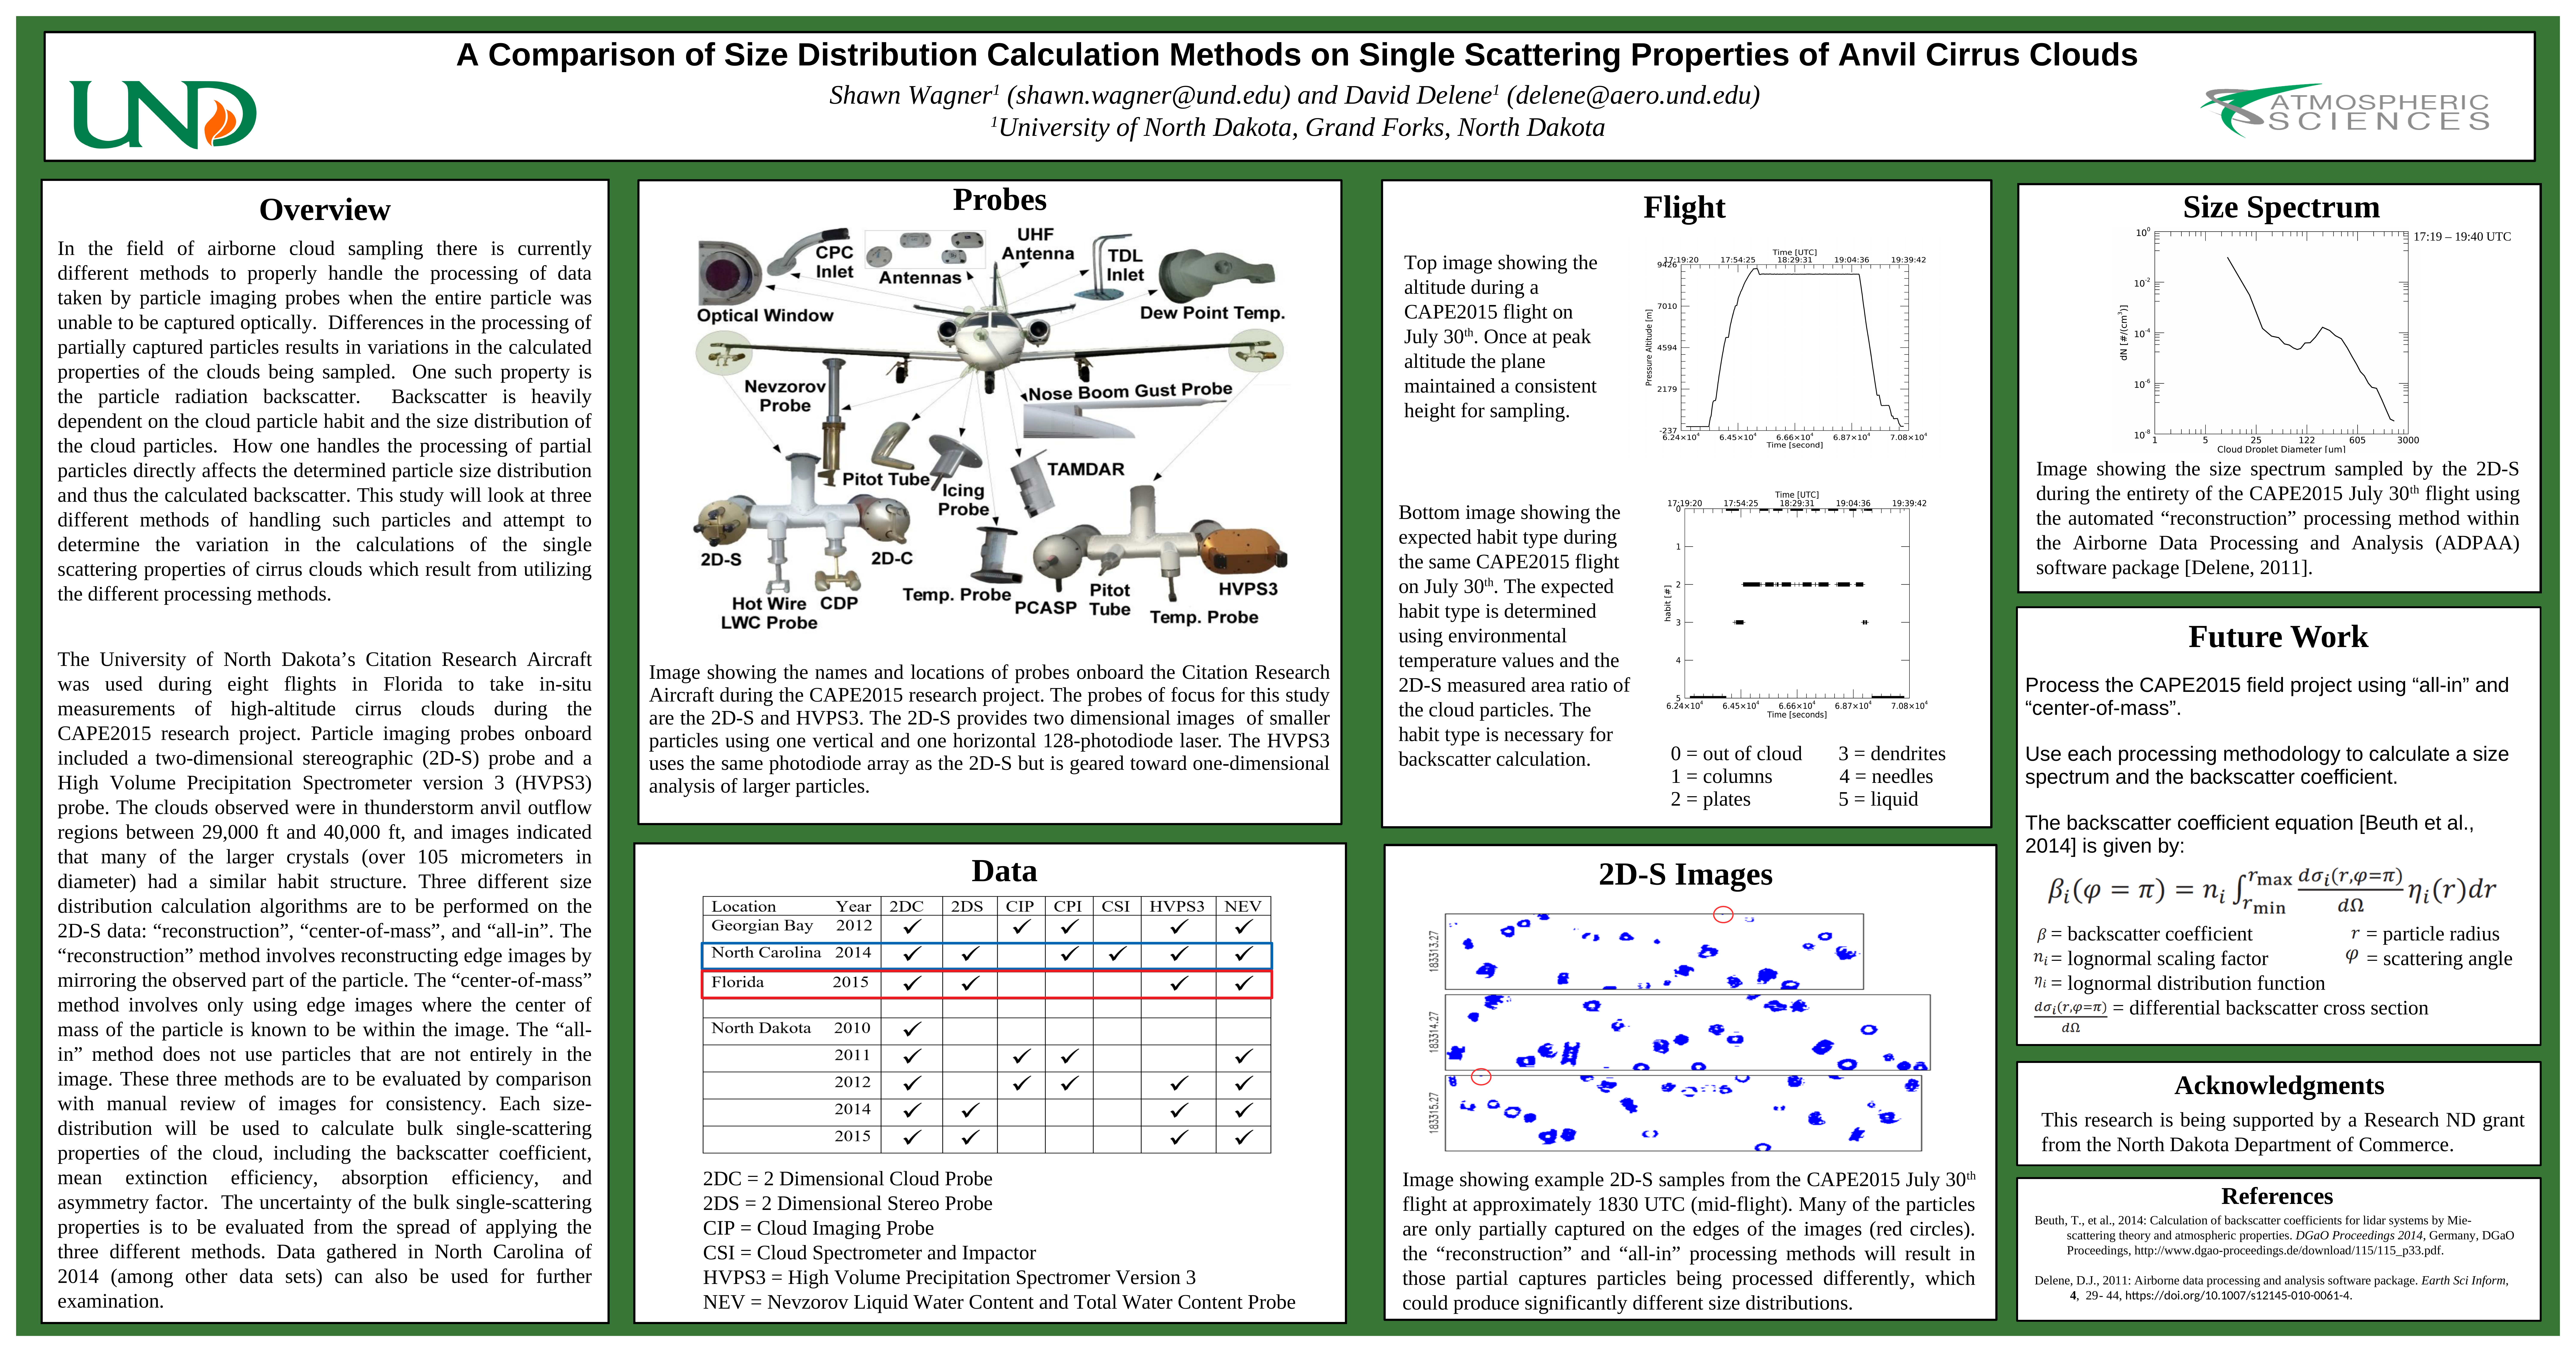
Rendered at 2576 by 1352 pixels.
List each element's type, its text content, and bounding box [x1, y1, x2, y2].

picture [1617, 475, 1957, 731]
text_box Shawn Wagner1 (shawn.wagner@und.edu) and David Delene1 (delene@aero.und.edu) 1University of North Dakota, Grand Forks, North Dakota [53, 75, 2544, 533]
text_box Top image showing the altitude during a CAPE2015 flight on July 30th. Once at peak altitude the plane maintained a consistent height for sampling. [1400, 246, 1608, 449]
picture [2032, 1000, 2109, 1034]
text_box [2017, 656, 2541, 1045]
text_box [2017, 1178, 2541, 1321]
text_box 2D-S Images [1595, 854, 1815, 906]
text_box Bottom image showing the expected habit type during the same CAPE2015 flight on July 30th. The expected habit type is determined using environmental temperature values and the 2D-S measured area ratio of the cloud particles. The habit type is necessary for backscatter calculation. [1394, 496, 1636, 814]
picture [2349, 928, 2362, 940]
text_box A Comparison of Size Distribution Calculation Methods on Single Scattering Properties of Anvil Cirrus Clouds [44, 28, 2553, 92]
text_box Size Spectrum [2180, 187, 2396, 227]
picture [2035, 859, 2508, 916]
picture [693, 891, 1276, 1158]
picture [69, 80, 258, 149]
picture [1715, 911, 1732, 922]
picture [691, 215, 1300, 634]
text_box Image showing the names and locations of probes onboard the Citation Research Aircraft during the CAPE2015 research project. The probes of focus for this study are the 2D-S and HVPS3. The 2D-S provides two dimensional images of smaller particles using one vertical and one horizontal 128-photodiode laser. The HVPS3 uses the same photodiode array as the 2D-S but is geared toward one-dimensional analysis of larger particles. [638, 180, 1341, 824]
picture [2345, 948, 2360, 964]
text_box Overview In the field of airborne cloud sampling there is currently different methods to properly handle the processing of data taken by particle imaging probes when the entire particle was unable to be captured optically. Differences in the processing of partially captured particles results in variations in the calculated properties of the clouds being sampled. One such property is the particle radiation backscatter. Backscatter is heavily dependent on the cloud particle habit and the size distribution of the cloud particles. How one handles the processing of partial particles directly affects the determined particle size distribution and thus the calculated backscatter. This study will look at three different methods of handling such particles and attempt to determine the variation in the calculations of the single scattering properties of cirrus clouds which result from utilizing the different processing methods. The University of North Dakota’s Citation Research Aircraft was used during eight flights in Florida to take in-situ measurements of high-altitude cirrus clouds during the CAPE2015 research project. Particle imaging probes onboard included a two-dimensional stereographic (2D-S) probe and a High Volume Precipitation Spectrometer version 3 (HVPS3) probe. The clouds observed were in thunderstorm anvil outflow regions between 29,000 ft and 40,000 ft, and images indicated that many of the larger crystals (over 105 micrometers in diameter) had a similar habit structure. Three different size distribution calculation algorithms are to be performed on the 2D-S data: “reconstruction”, “center-of-mass”, and “all-in”. The “reconstruction” method involves reconstructing edge images by mirroring the observed part of the particle. The “center-of-mass” method involves only using edge images where the center of mass of the particle is known to be within the image. The “all-in” method does not use particles that are not entirely in the image. These three methods are to be evaluated by comparison with manual review of images for consistency. Each size-distribution will be used to calculate bulk single-scattering properties of the cloud, including the backscatter coefficient, mean extinction efficiency, absorption efficiency, and asymmetry factor. The uncertainty of the bulk single-scattering properties is to be evaluated from the spread of applying the three different methods. Data gathered in North Carolina of 2014 (among other data sets) can also be used for further examination. [41, 180, 609, 1323]
picture [1612, 235, 1957, 460]
text_box [1382, 533, 1991, 828]
text_box 17:19 – 19:40 UTC [2409, 225, 2517, 246]
text_box [2018, 184, 2541, 593]
text_box Acknowledgments [2171, 1069, 2400, 1102]
text_box [1385, 845, 1997, 1320]
picture [2193, 81, 2509, 148]
text_box Image showing the size spectrum sampled by the 2D-S during the entirety of the CAPE2015 July 30th flight using the automated “reconstruction” processing method within the Airborne Data Processing and Analysis (ADPAA) software package [Delene, 2011]. [2032, 452, 2525, 581]
text_box Flight [1640, 187, 1742, 235]
text_box Future Work [2017, 617, 2541, 656]
text_box 0 = out of cloud 3 = dendrites 1 = columns 4 = needles 2 = plates 5 = liquid [1668, 740, 1964, 835]
picture [2112, 227, 2422, 453]
picture [2032, 927, 2048, 945]
picture [2032, 976, 2047, 988]
text_box [44, 92, 53, 161]
text_box Process the CAPE2015 field project using “all-in” and “center-of-mass”. Use each processing methodology to calculate a size spectrum and the backscatter coefficient. The backscatter coefficient equation [Beuth et al., 2014] is given by: [2022, 672, 2528, 859]
text_box [2017, 1062, 2541, 1166]
text_box Beuth, T., et al., 2014: Calculation of backscatter coefficients for lidar systems by Mie- scattering theory and atmospheric properties. DGaO Proceedings 2014, Germany, DGaO Proceedings, http://www.dgao-proceedings.de/download/115/115_p33.pdf. Delene, D.J., 2011: Airborne data processing and analysis software package. Earth Sci Inform, 4, 29 - 44, https://doi.org/10.1007/s12145-010-0061-4. [2030, 1209, 2523, 1314]
text_box [2017, 607, 2541, 617]
text_box Image showing example 2D-S samples from the CAPE2015 July 30th flight at approximately 1830 UTC (mid-flight). Many of the particles are only partially captured on the edges of the images (red circles). the “reconstruction” and “all-in” processing methods will result in those partial captures particles being processed differently, which could produce significantly different size distributions. [1398, 1163, 1981, 1317]
text_box Data [968, 851, 1082, 891]
text_box This research is being supported by a Research ND grant from the North Dakota Department of Commerce. [2037, 1103, 2530, 1158]
picture [2032, 952, 2050, 968]
text_box Probes [950, 180, 1052, 255]
picture [1420, 911, 1942, 1156]
text_box [634, 843, 1346, 1323]
text_box References [2218, 1181, 2378, 1226]
text_box 2DC = 2 Dimensional Cloud Probe 2DS = 2 Dimensional Stereo Probe CIP = Cloud Imaging Probe CSI = Cloud Spectrometer and Impactor HVPS3 = High Volume Precipitation Spectromer Version 3 NEV = Nevzorov Liquid Water Content and Total Water Content Probe [699, 1162, 1333, 1316]
